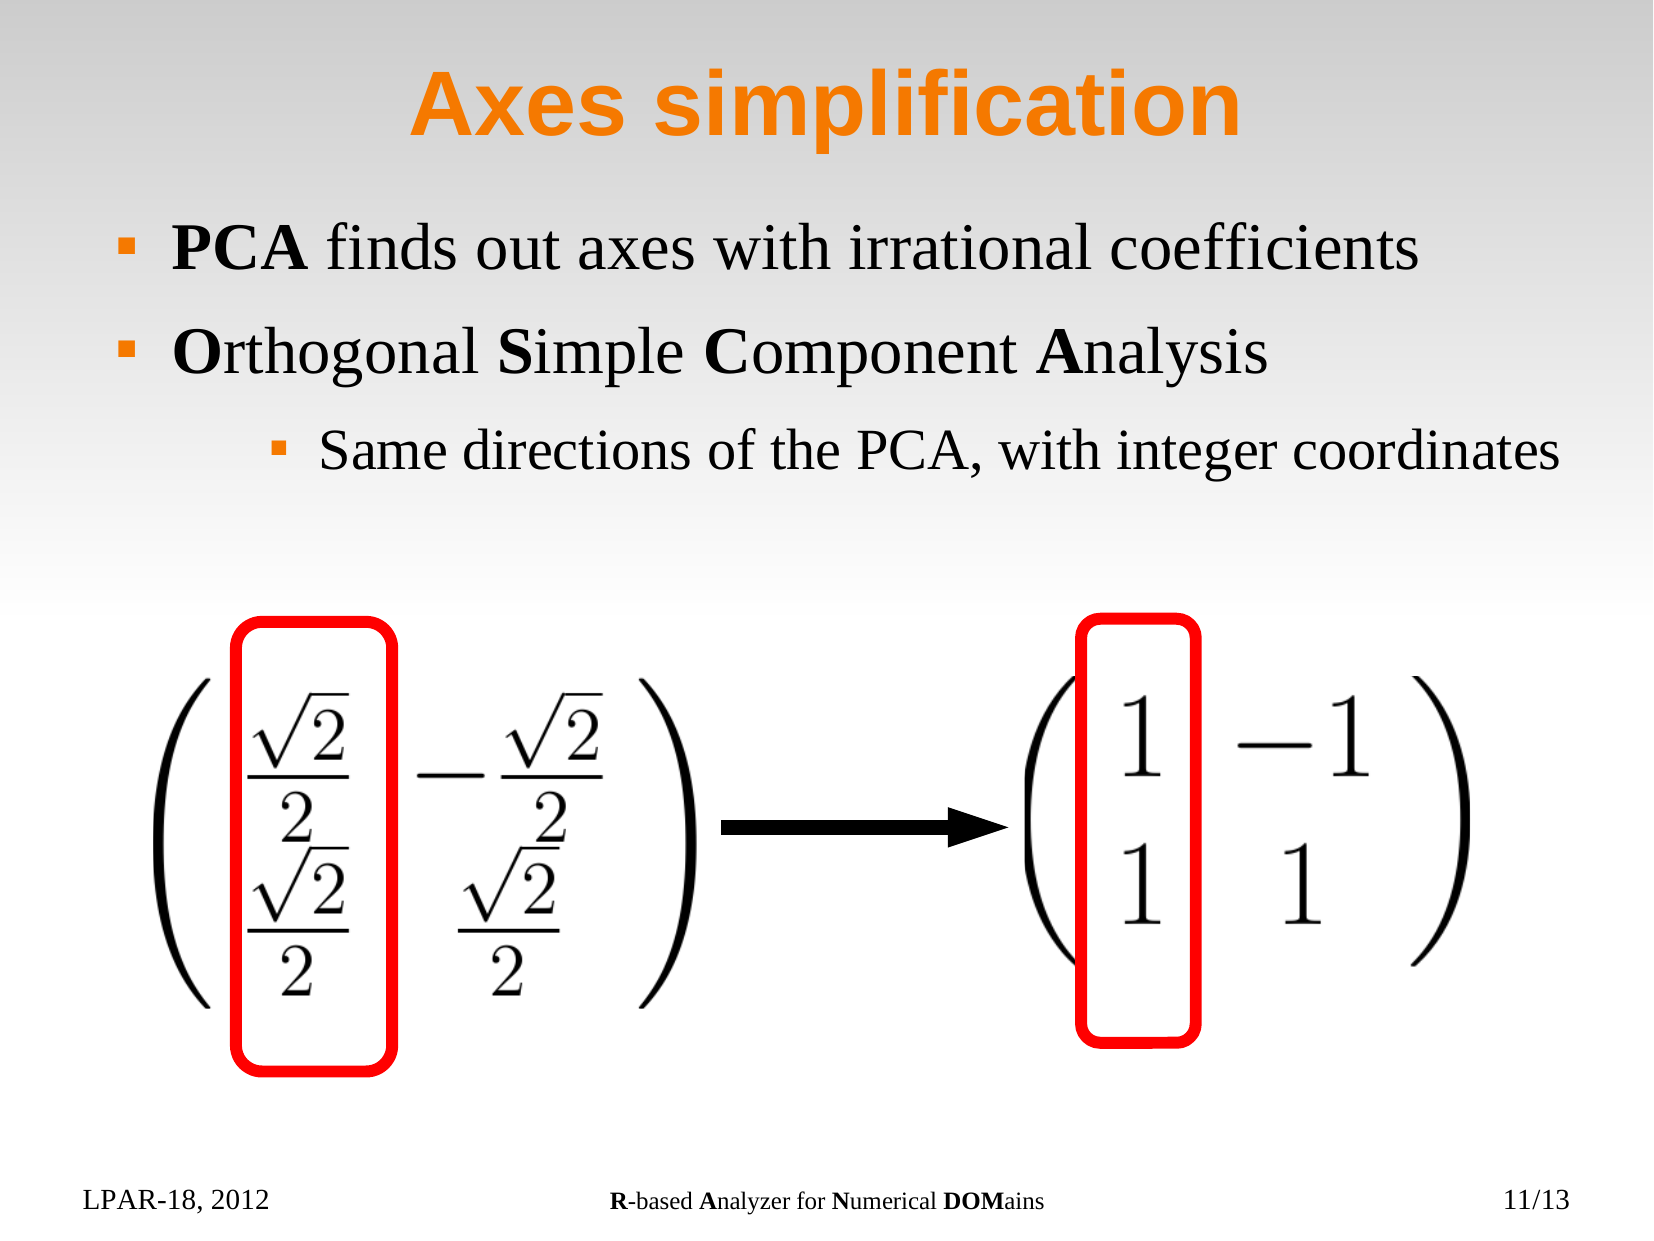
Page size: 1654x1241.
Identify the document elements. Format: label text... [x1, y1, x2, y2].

picture [399, 676, 700, 1009]
picture [1024, 676, 1075, 968]
picture [242, 676, 386, 1009]
picture [1088, 676, 1189, 968]
picture [1202, 676, 1471, 968]
picture [153, 676, 229, 1009]
list PCA finds out axes with irrational coefficients Orthogonal Simple Component Analysis Same directions of the PCA, with integer coordinates [82, 210, 1571, 1109]
title Axes simplification [82, 49, 1571, 158]
